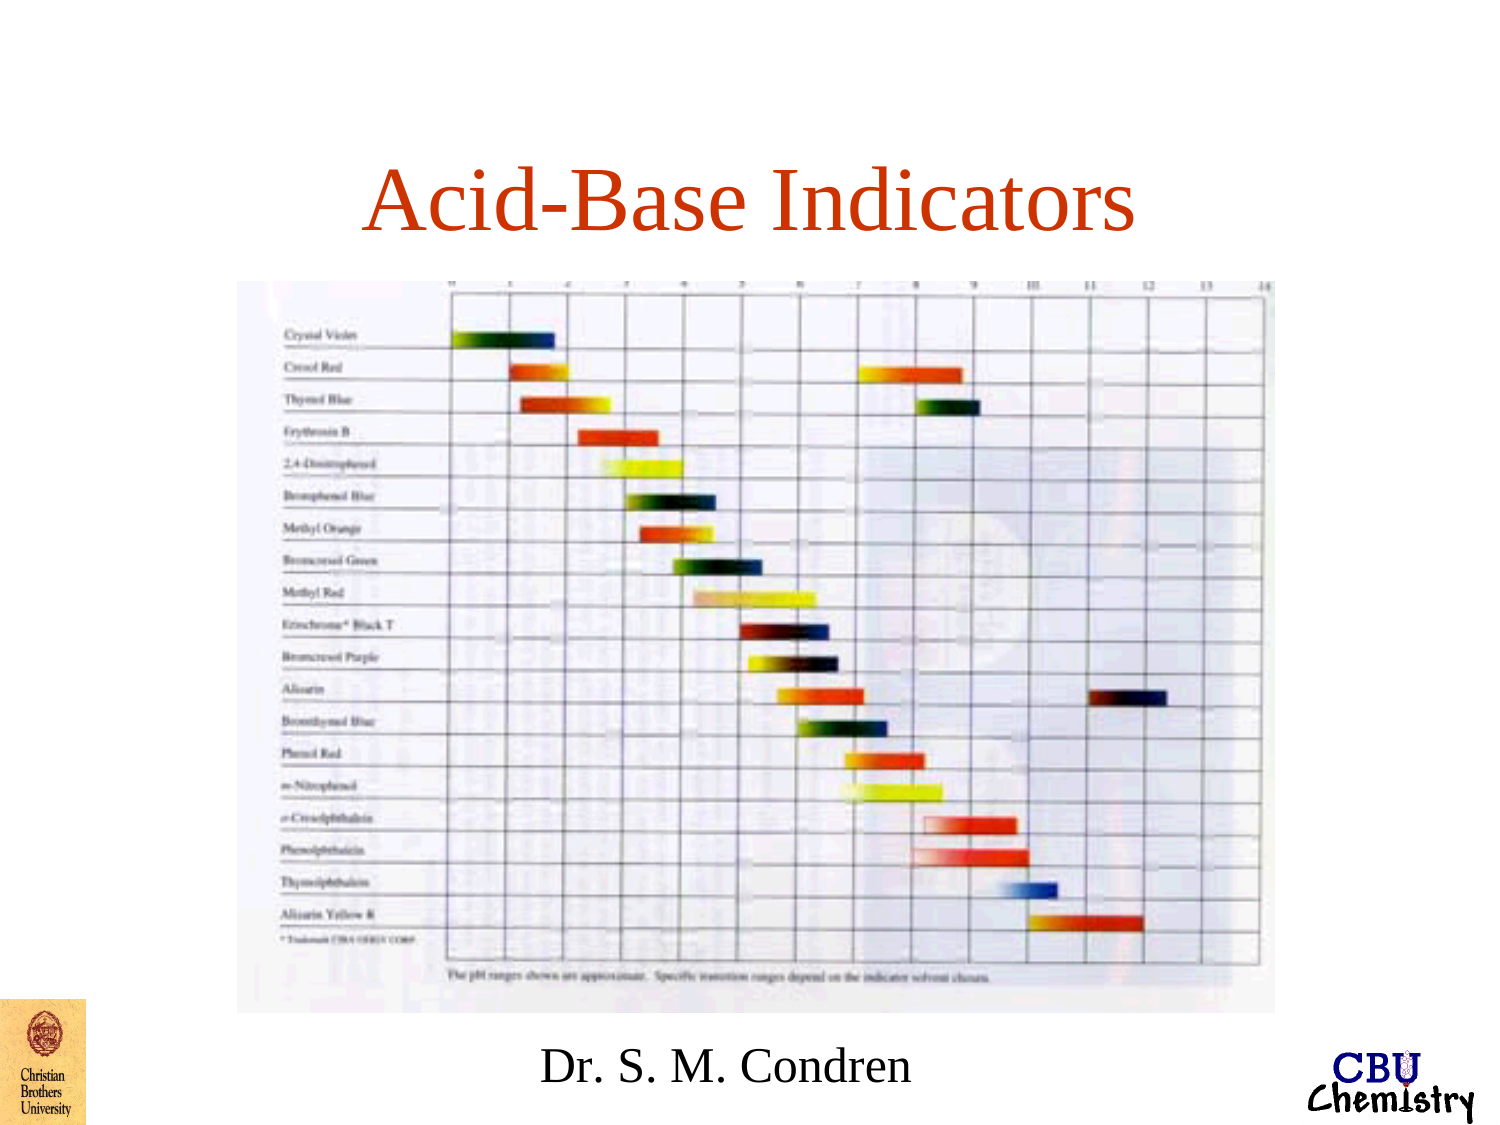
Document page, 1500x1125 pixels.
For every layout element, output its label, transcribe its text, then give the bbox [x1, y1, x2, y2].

picture [237, 281, 1276, 1013]
title Acid-Base Indicators [112, 99, 1388, 288]
